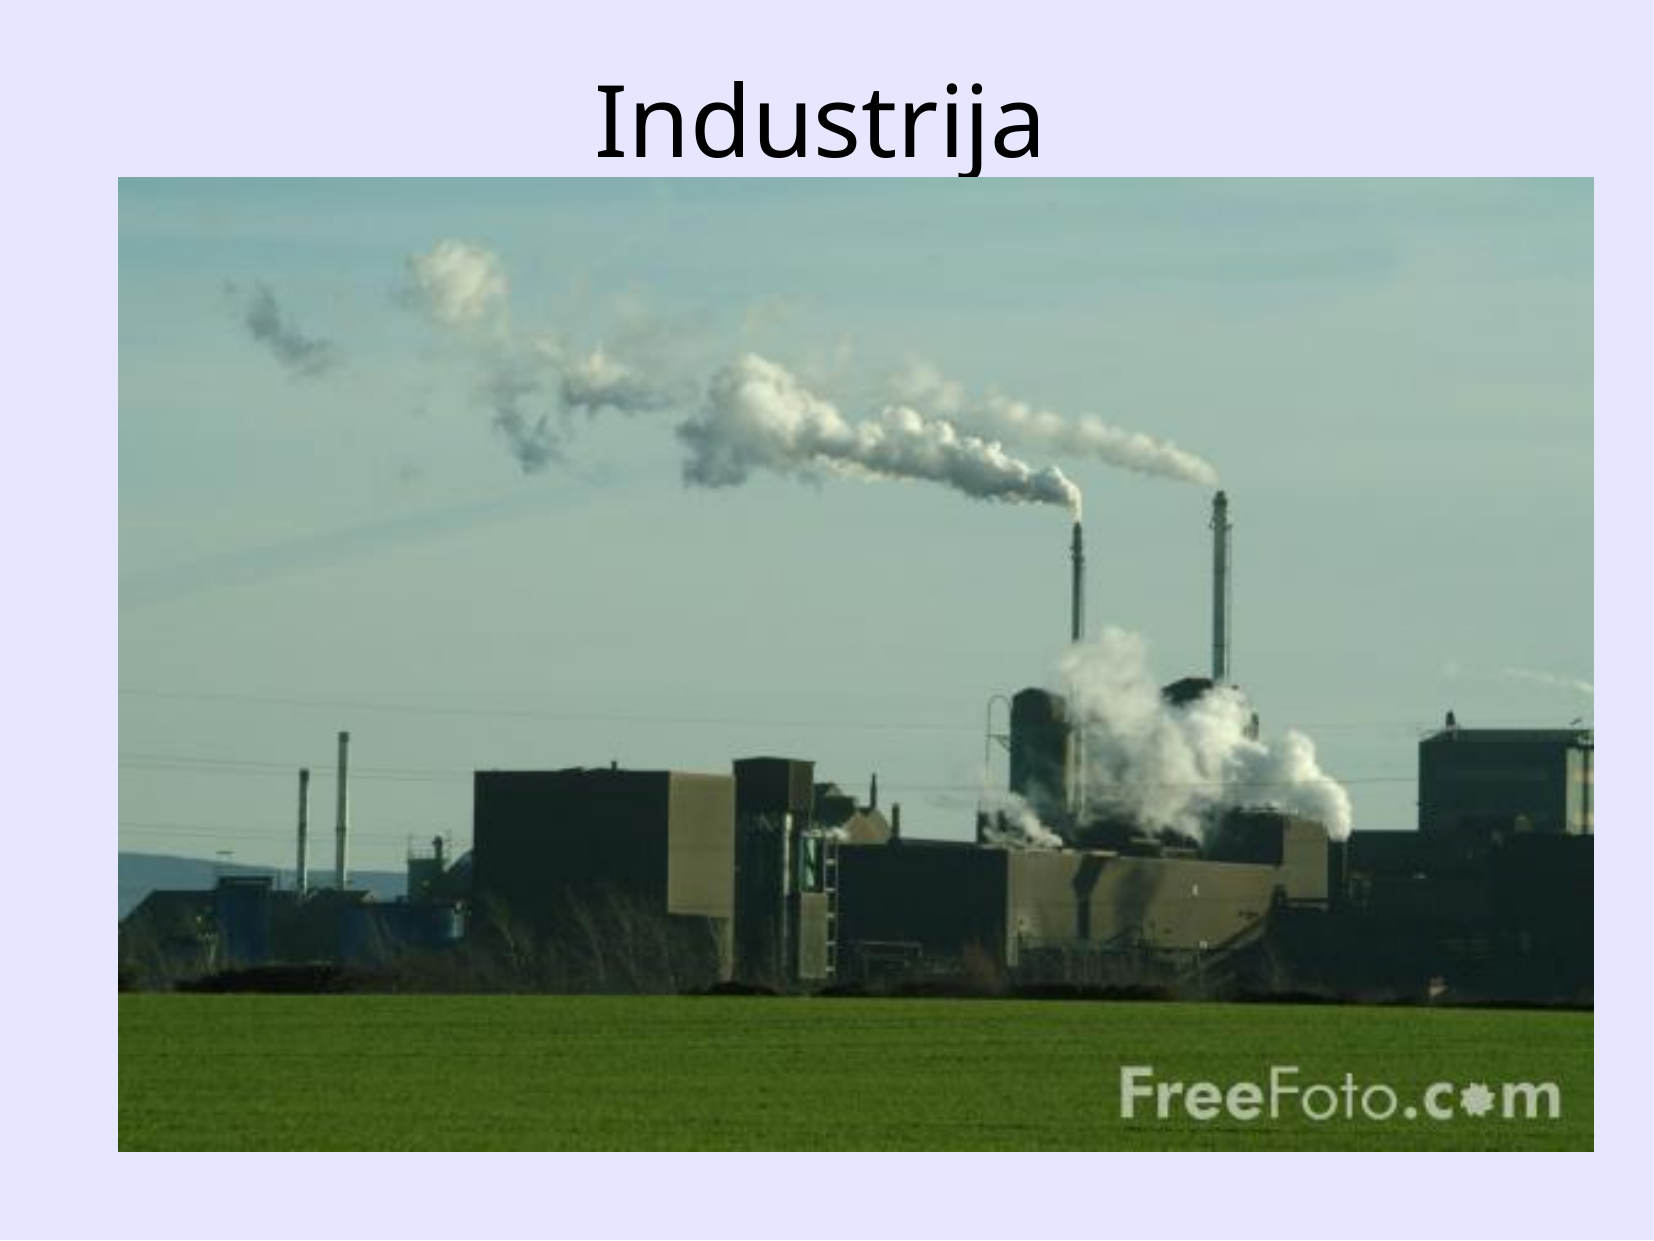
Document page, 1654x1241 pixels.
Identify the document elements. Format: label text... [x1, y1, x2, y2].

title Industrija [76, 14, 1565, 207]
picture [118, 177, 1594, 1152]
subtitle [88, 160, 1595, 1207]
